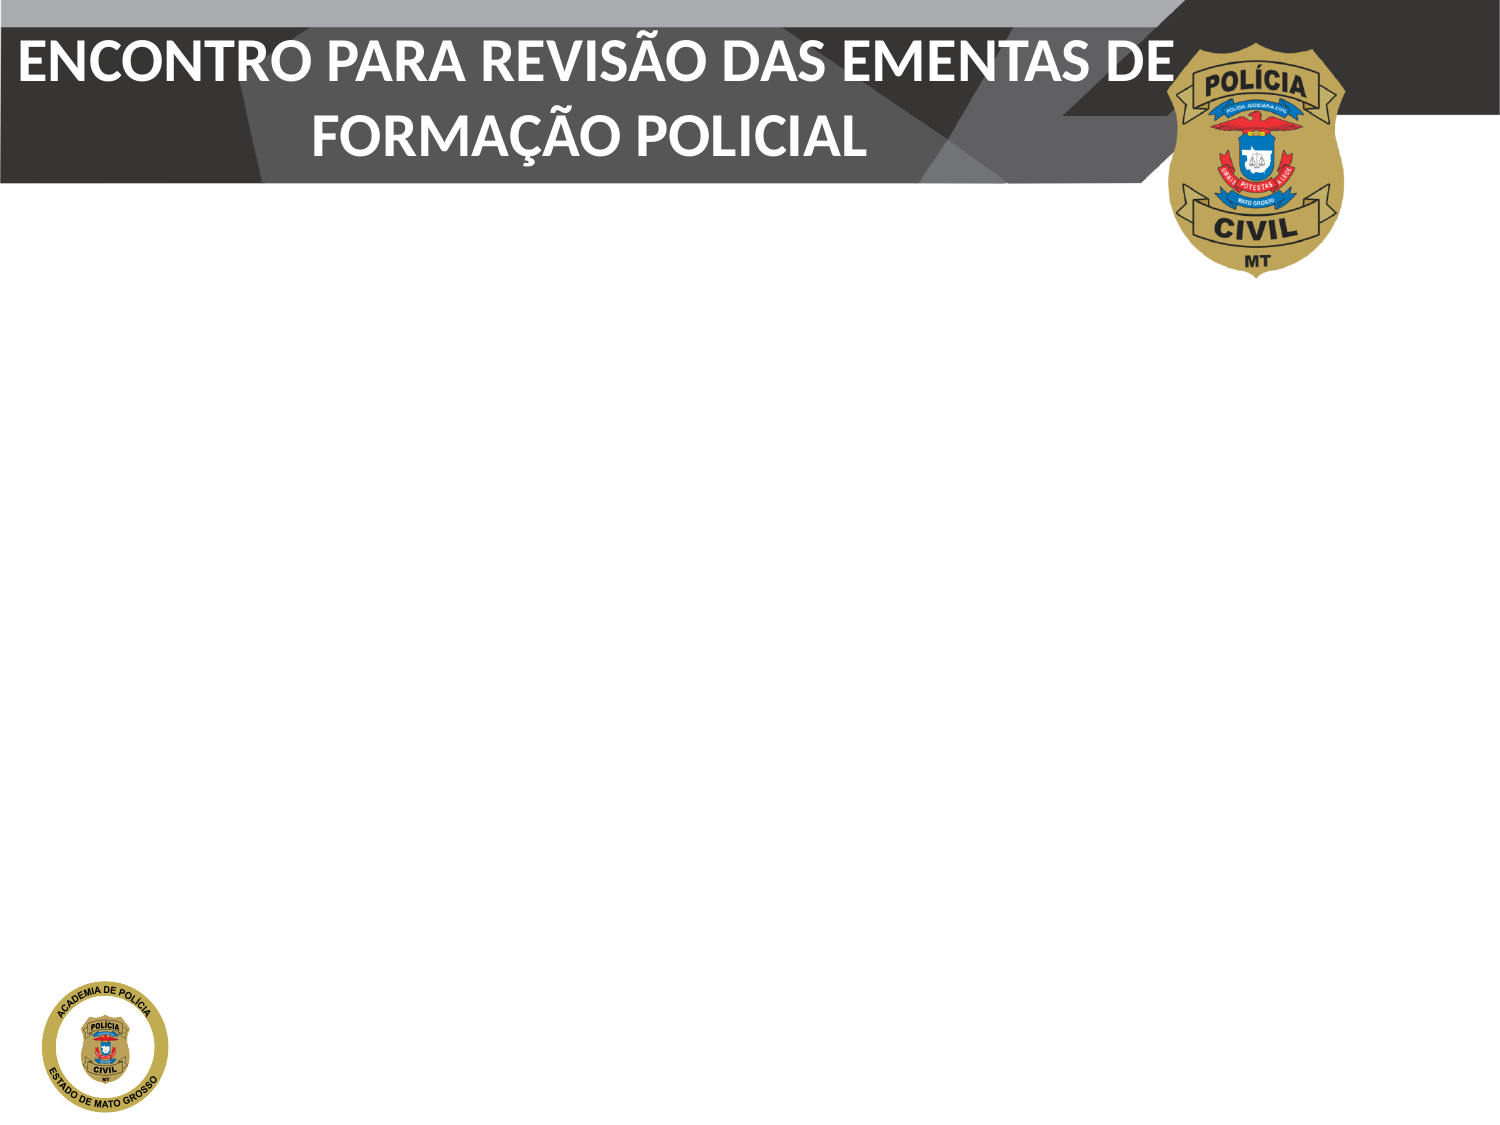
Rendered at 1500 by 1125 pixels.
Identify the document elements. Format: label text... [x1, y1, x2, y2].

picture [29, 974, 178, 1123]
title ENCONTRO PARA REVISÃO DAS EMENTAS DE FORMAÇÃO POLICIAL [0, 103, 1195, 175]
picture [0, 0, 1500, 279]
